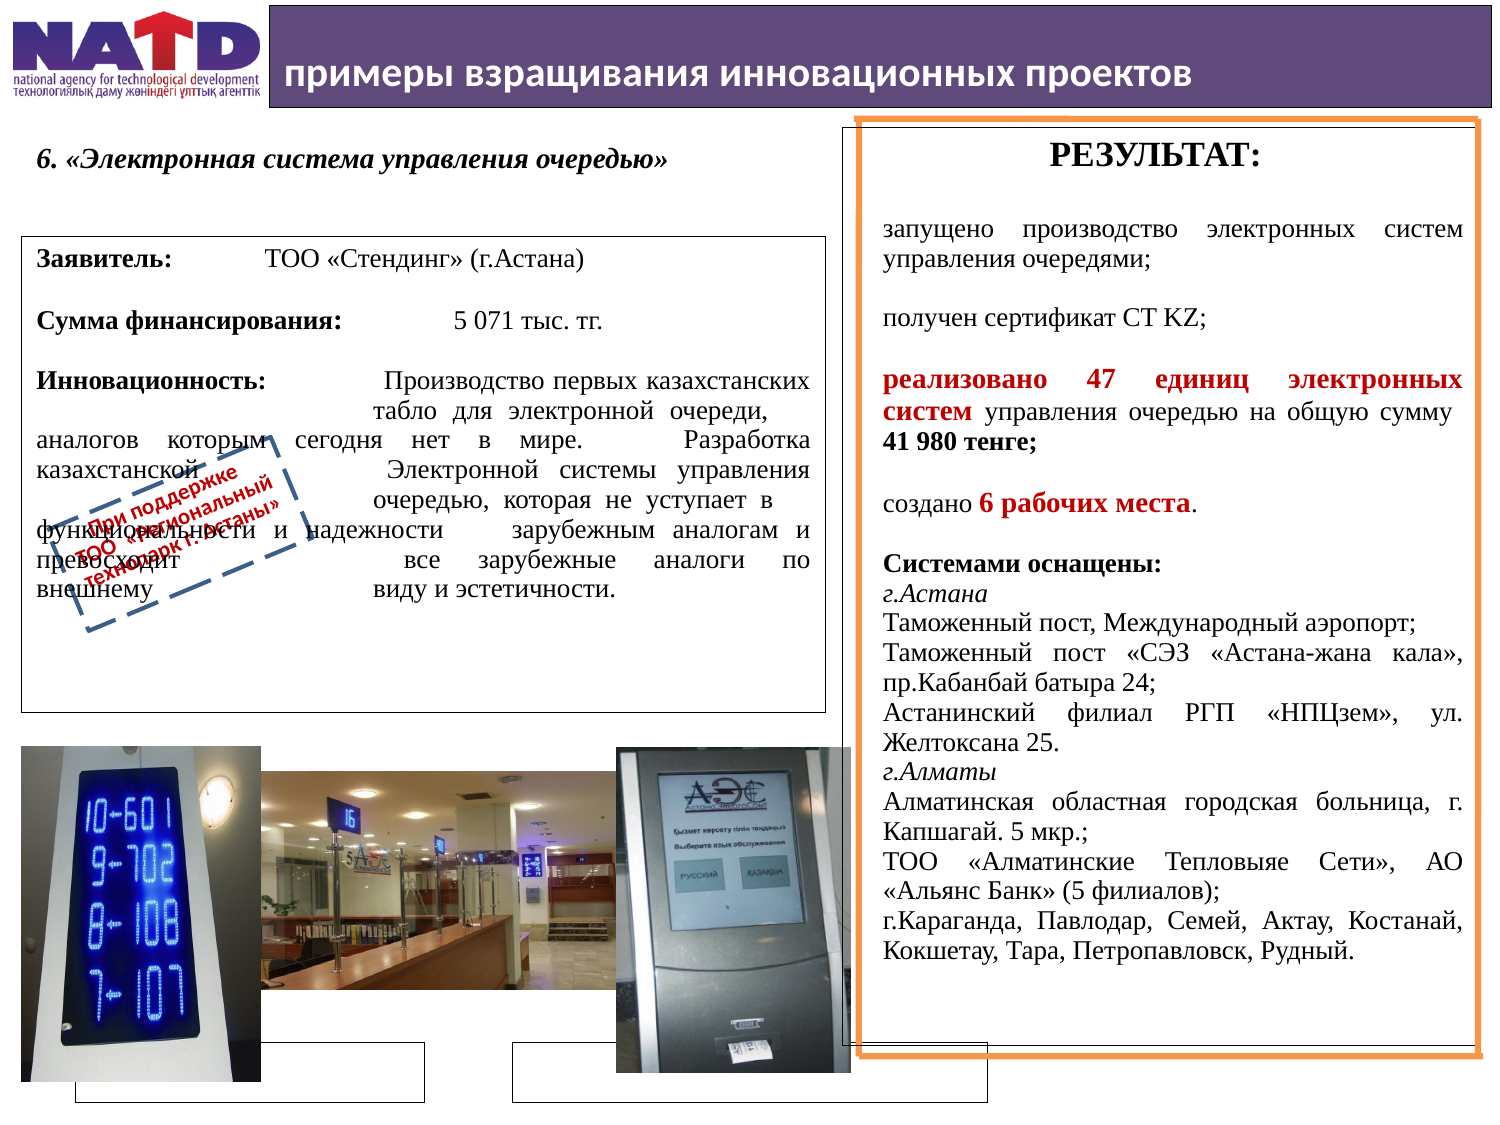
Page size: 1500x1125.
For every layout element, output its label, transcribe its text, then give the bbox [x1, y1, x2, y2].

text_box Заявитель: ТОО «Стендинг» (г.Астана) Сумма финансирования: 5 071 тыс. тг. Инновационность: Производство первых казахстанских табло для электронной очереди, аналогов которым сегодня нет в мире. Разработка казахстанской Электронной системы управления очередью, которая не уступает в функциональности и надежности зарубежным аналогам и превосходит все зарубежные аналоги по внешнему виду и эстетичности. [21, 236, 826, 713]
text_box 6. «Электронная система управления очередью» [21, 135, 842, 186]
picture [13, 11, 260, 99]
text_box примеры взращивания инновационных проектов [269, 5, 1492, 108]
picture [21, 746, 851, 1082]
text_box РЕЗУЛЬТАТ: запущено производство электронных систем управления очередями; получен сертификат CT KZ; реализовано 47 единиц электронных систем управления очередью на общую сумму 41 980 тенге; создано 6 рабочих места. Системами оснащены: г.Астана Таможенный пост, Международный аэропорт; Таможенный пост «СЭЗ «Астана-жана кала», пр.Кабанбай батыра 24; Астанинский филиал РГП «НПЦзем», ул. Желтоксана 25. г.Алматы Алматинская областная городская больница, г. Капшагай. 5 мкр.; ТОО «Алматинские Тепловыяе Сети», АО «Альянс Банк» (5 филиалов); г.Караганда, Павлодар, Семей, Актау, Костанай, Кокшетау, Тара, Петропавловск, Рудный. [842, 127, 1475, 1046]
